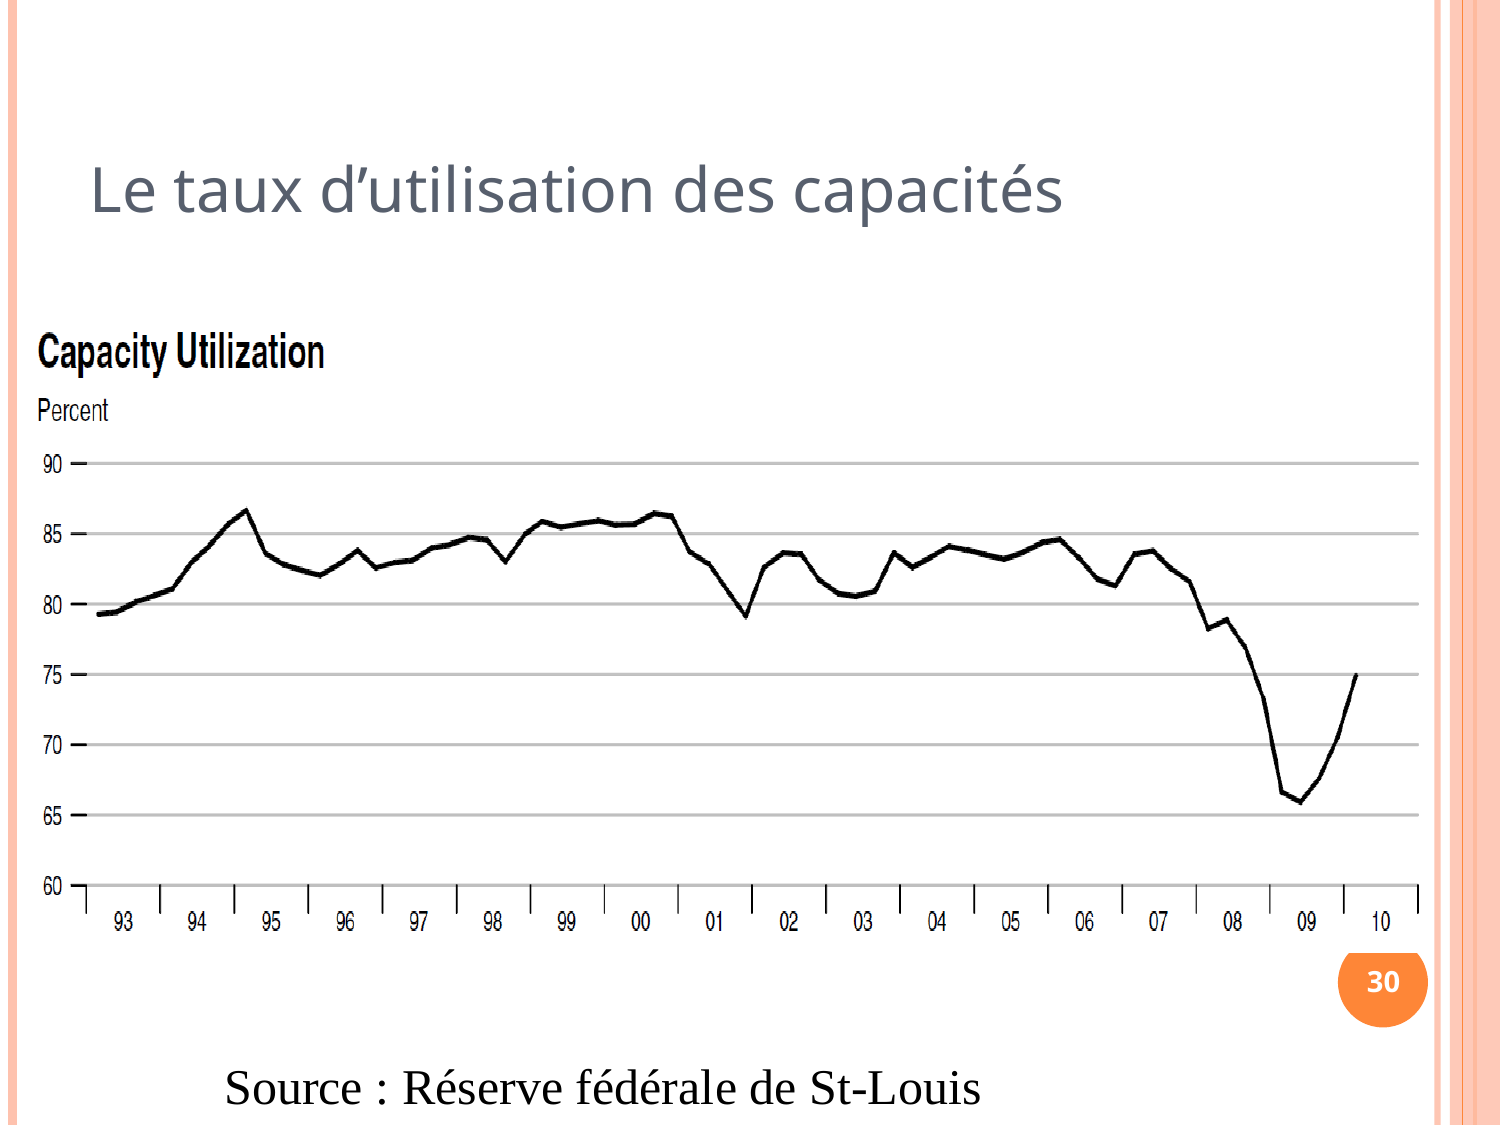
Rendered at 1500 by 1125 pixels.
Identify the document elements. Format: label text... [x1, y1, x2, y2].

picture [29, 326, 1424, 953]
text_box Source : Réserve fédérale de St-Louis [209, 1046, 998, 1122]
title Le taux d’utilisation des capacités [75, 45, 1300, 233]
slide_number <numéro> [1333, 940, 1434, 1027]
